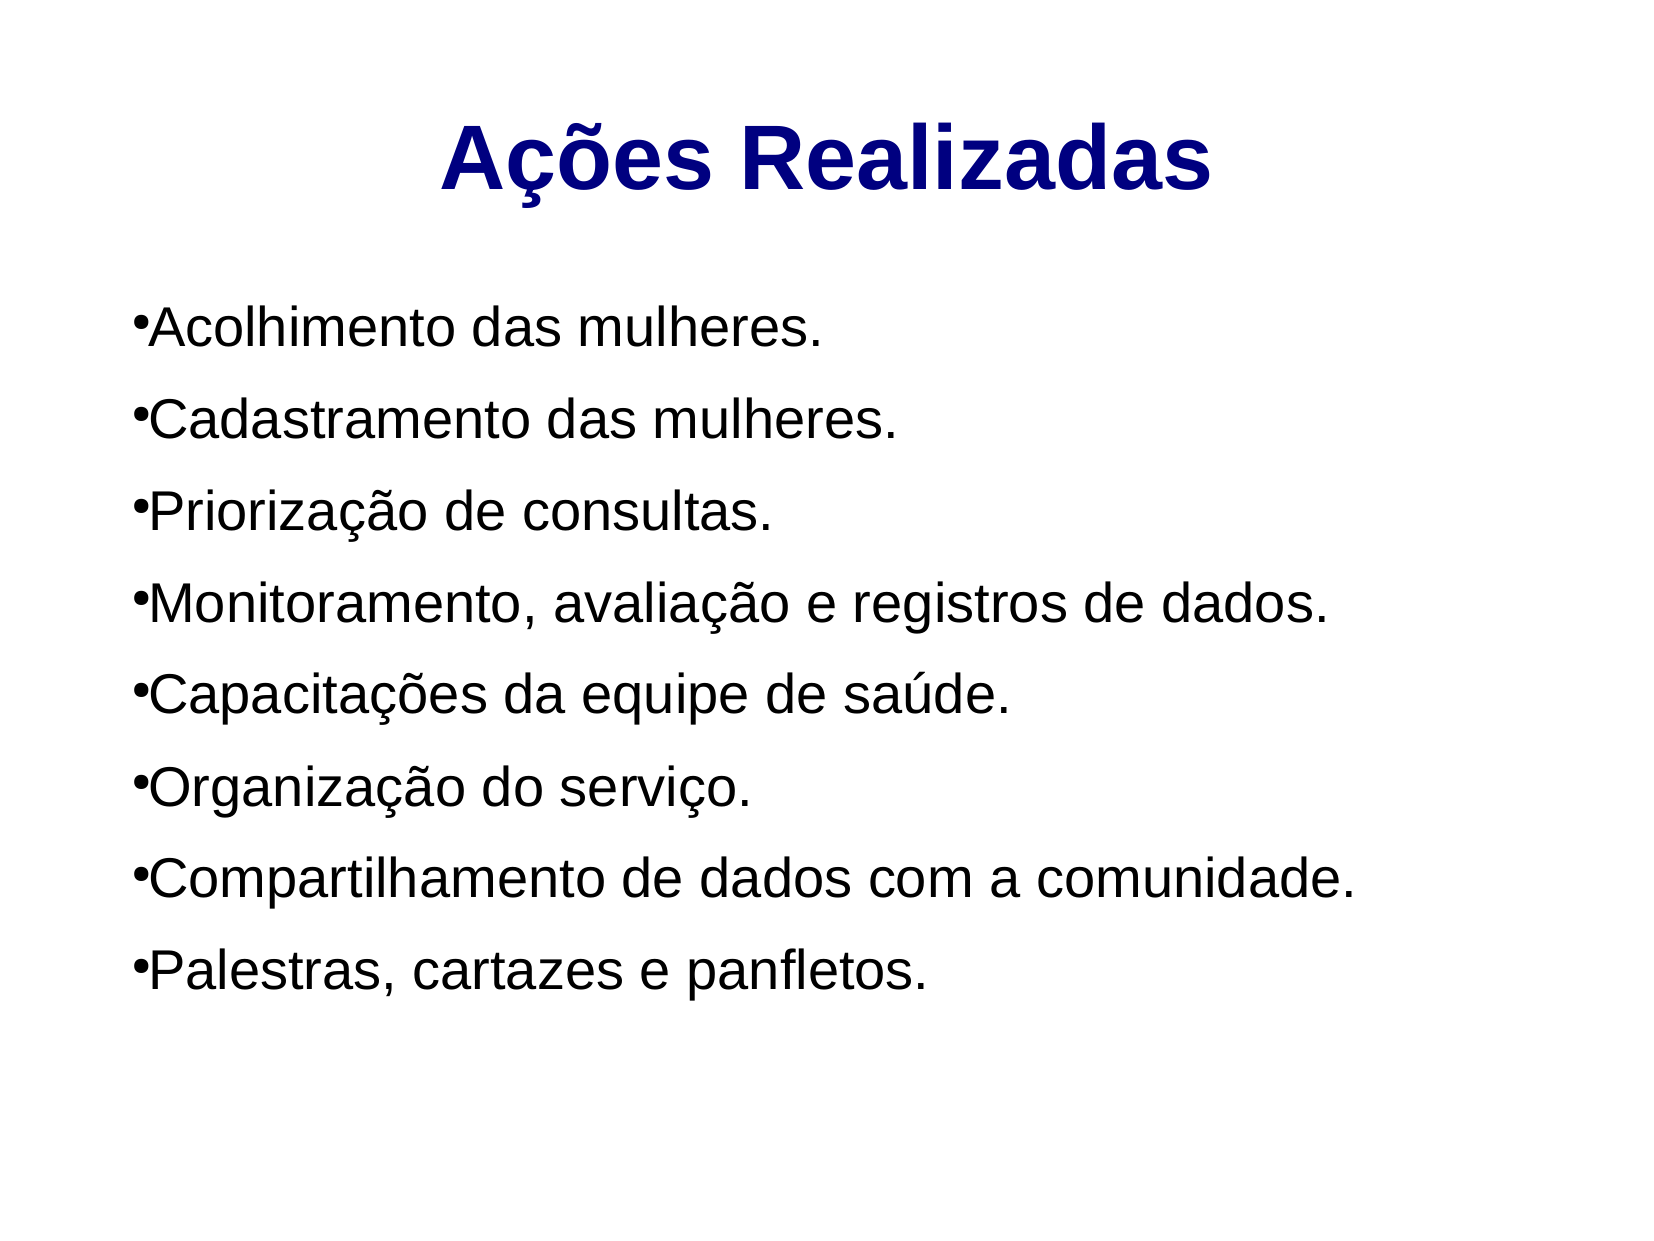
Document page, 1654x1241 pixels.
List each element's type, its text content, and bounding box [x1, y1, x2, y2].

list Acolhimento das mulheres. Cadastramento das mulheres. Priorização de consultas. Monitoramento, avaliação e registros de dados. Capacitações da equipe de saúde. Organização do serviço. Compartilhamento de dados com a comunidade. Palestras, cartazes e panfletos. [82, 290, 1615, 1010]
title Ações Realizadas [82, 49, 1571, 257]
